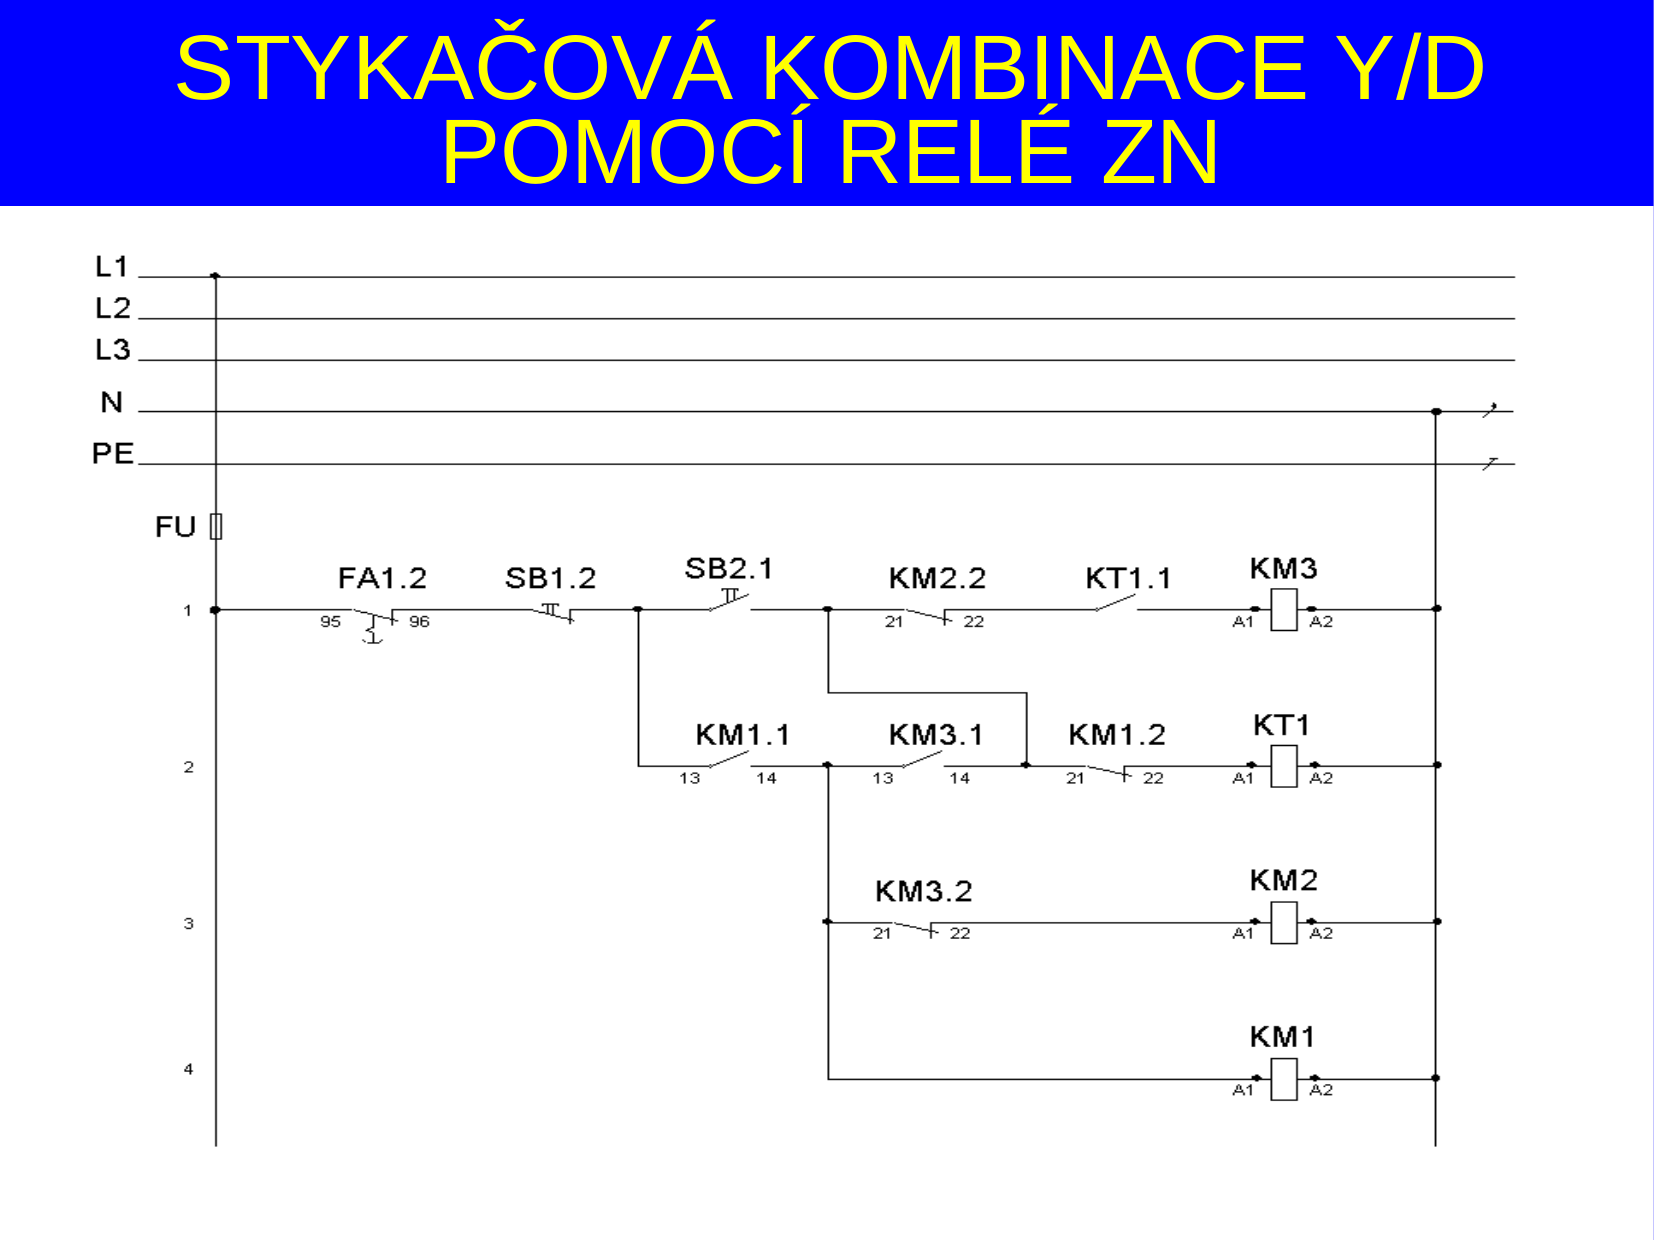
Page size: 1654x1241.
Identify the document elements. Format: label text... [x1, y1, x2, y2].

title STYKAČOVÁ KOMBINACE Y/D POMOCÍ RELÉ ZN [88, 1, 1576, 206]
picture [0, 206, 1654, 1241]
